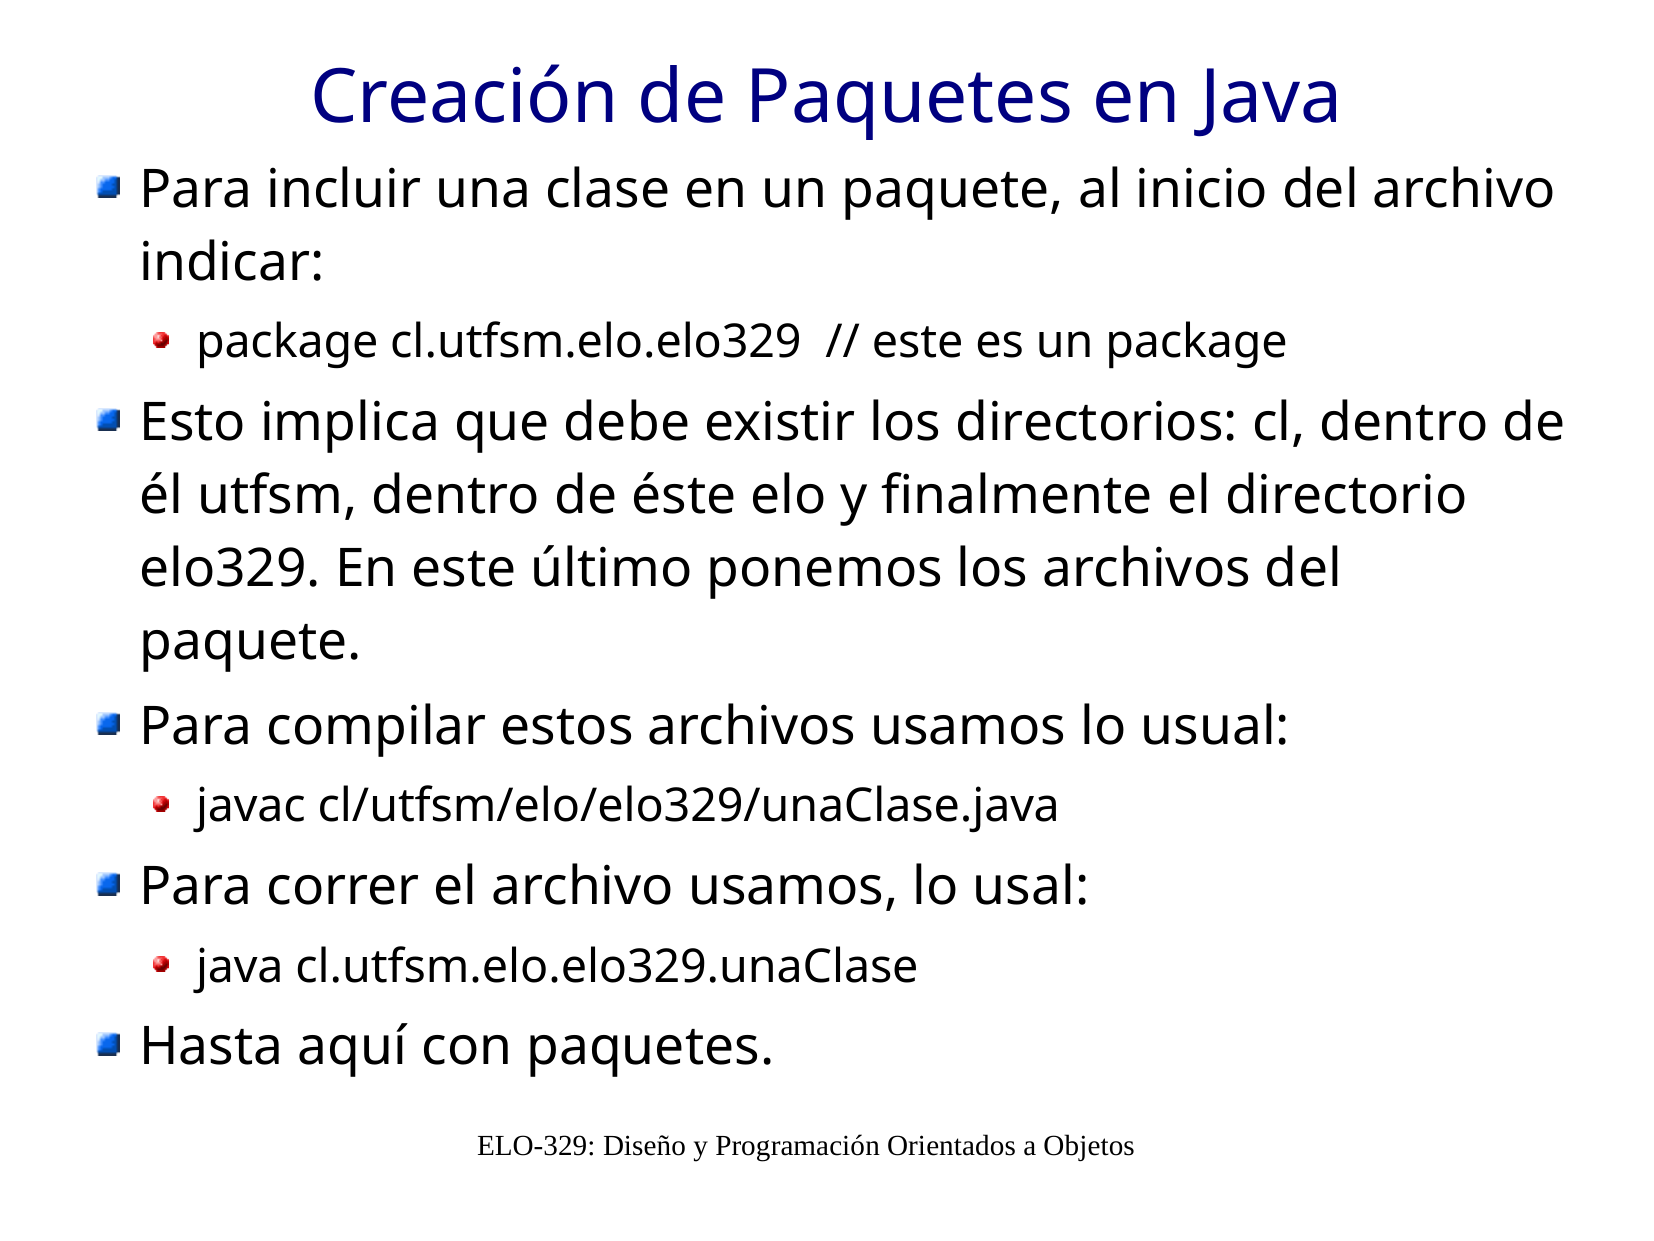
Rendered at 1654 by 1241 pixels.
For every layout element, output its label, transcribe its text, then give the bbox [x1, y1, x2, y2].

title Creación de Paquetes en Java [82, 43, 1571, 145]
list Para incluir una clase en un paquete, al inicio del archivo indicar: package cl.utfsm.elo.elo329 // este es un package Esto implica que debe existir los directorios: cl, dentro de él utfsm, dentro de éste elo y finalmente el directorio elo329. En este último ponemos los archivos del paquete. Para compilar estos archivos usamos lo usual: javac cl/utfsm/elo/elo329/unaClase.java Para correr el archivo usamos, lo usal: java cl.utfsm.elo.elo329.unaClase Hasta aquí con paquetes. [82, 150, 1571, 1088]
